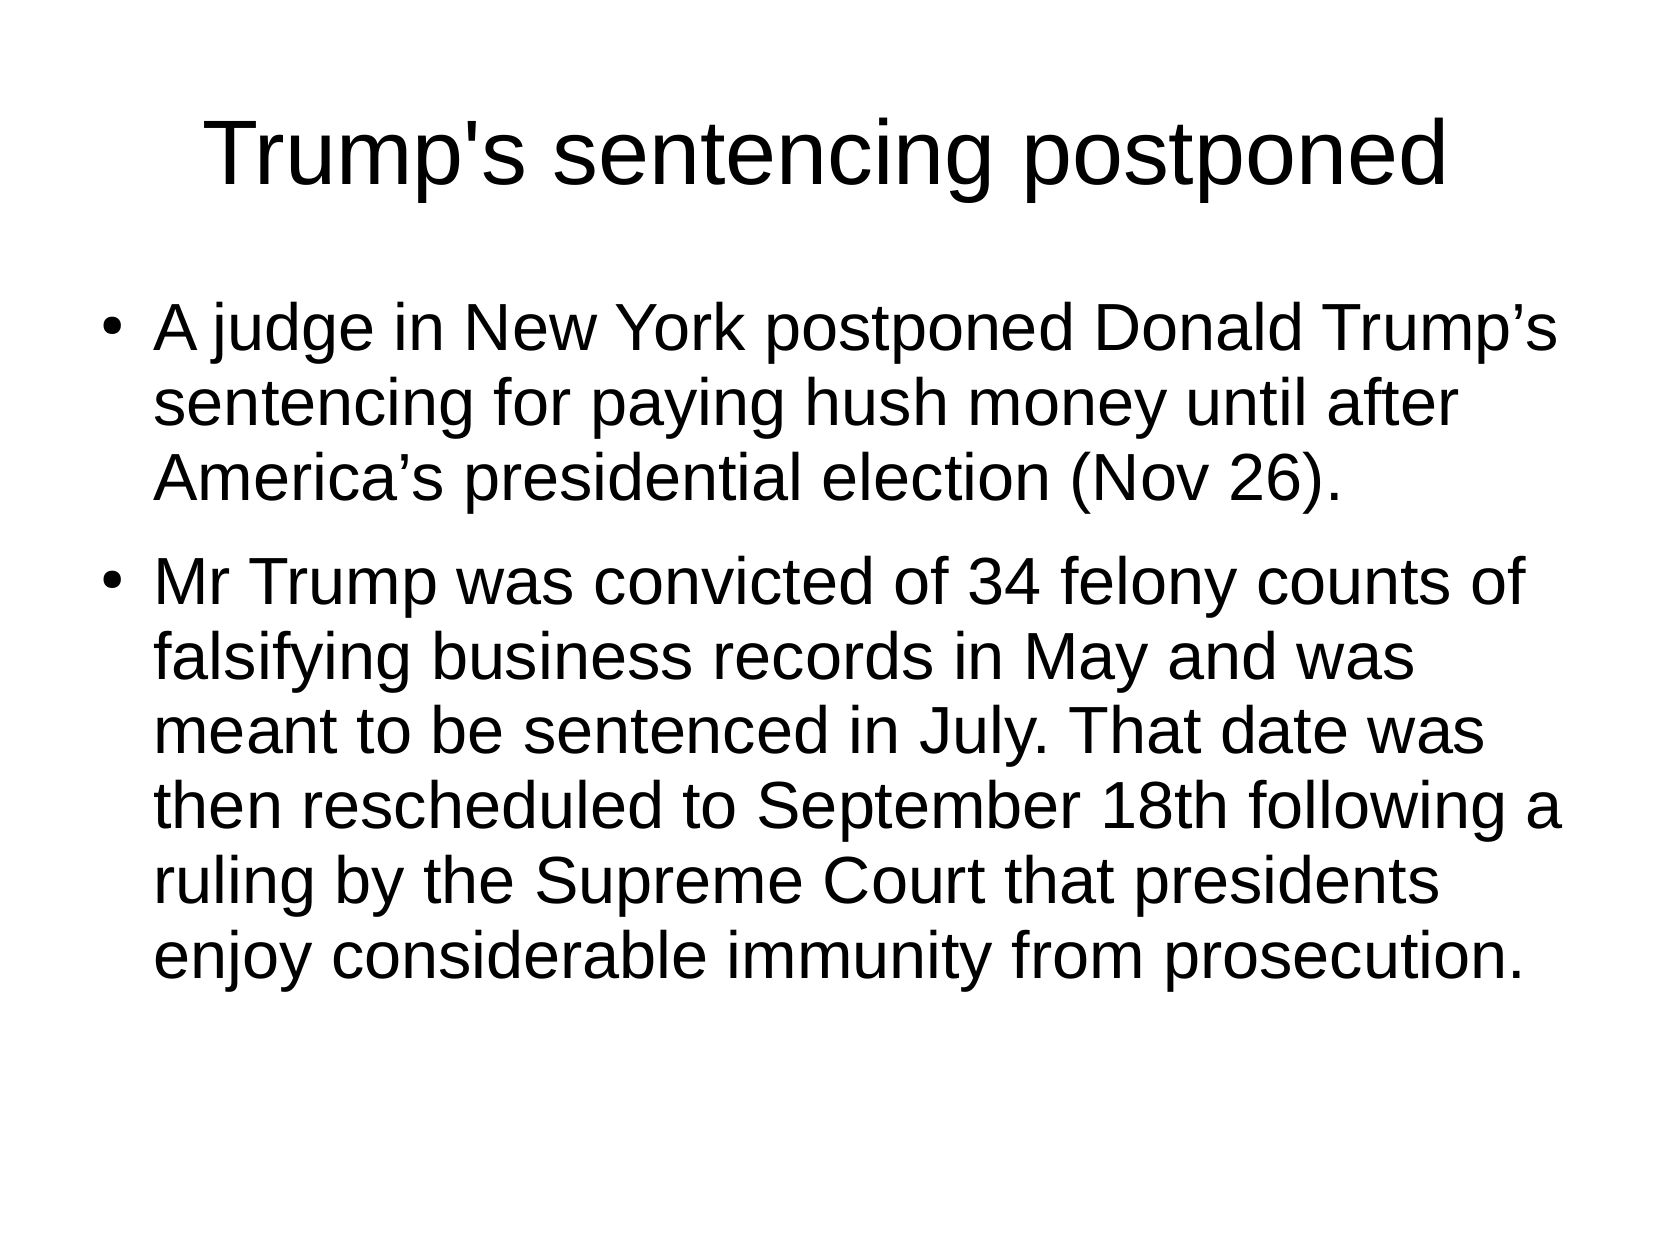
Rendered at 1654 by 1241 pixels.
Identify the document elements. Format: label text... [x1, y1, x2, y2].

title Trump's sentencing postponed [82, 49, 1571, 257]
list A judge in New York postponed Donald Trump’s sentencing for paying hush money until after America’s presidential election (Nov 26). Mr Trump was convicted of 34 felony counts of falsifying business records in May and was meant to be sentenced in July. That date was then rescheduled to September 18th following a ruling by the Supreme Court that presidents enjoy considerable immunity from prosecution. [82, 290, 1571, 1109]
